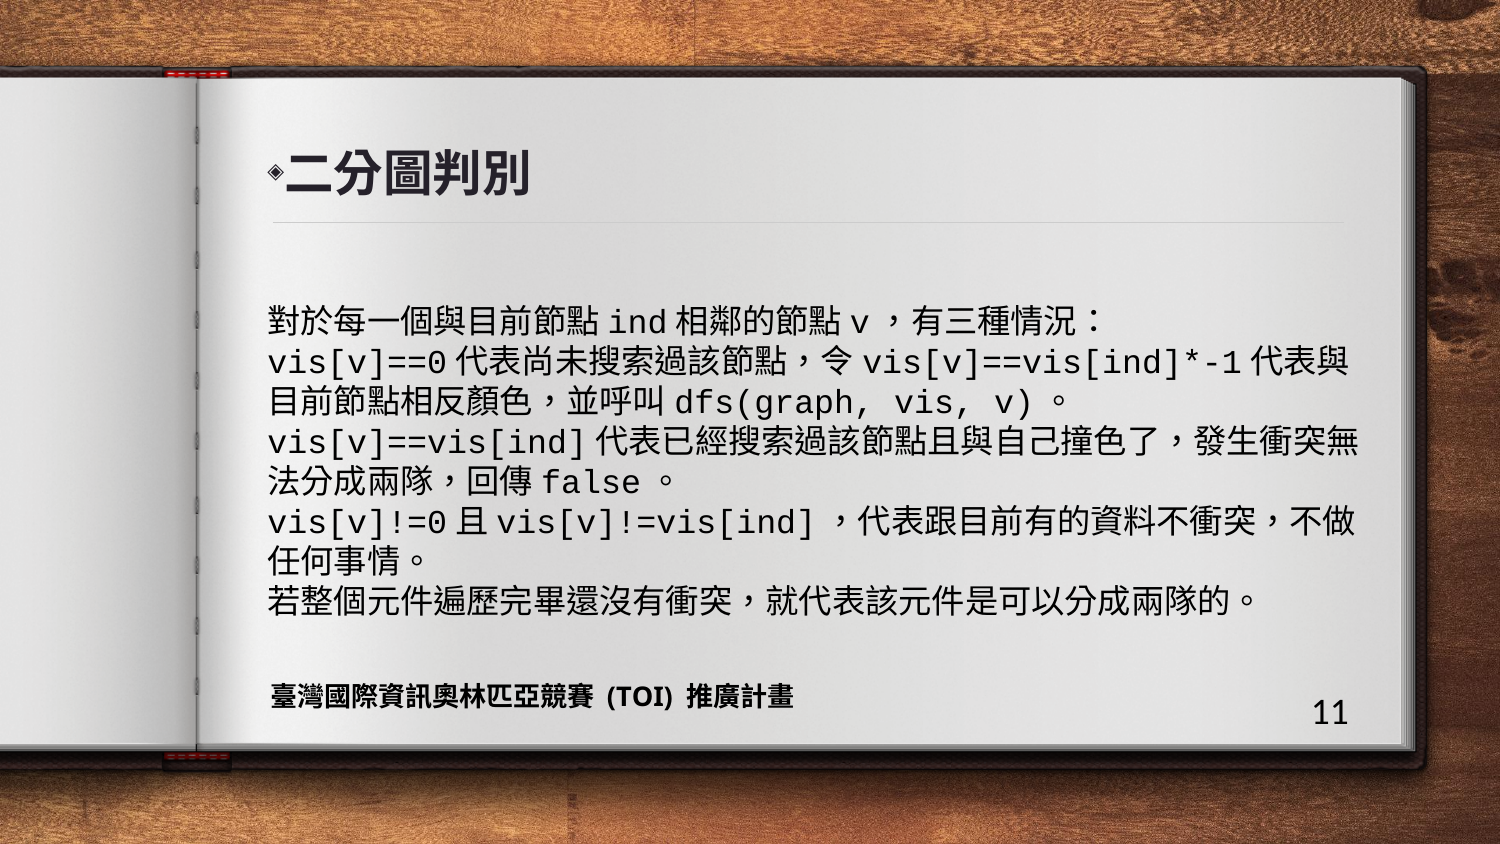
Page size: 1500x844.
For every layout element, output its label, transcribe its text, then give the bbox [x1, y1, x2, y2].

text_box 對於每一個與目前節點ind相鄰的節點v，有三種情況： vis[v]==0代表尚未搜索過該節點，令vis[v]==vis[ind]*-1代表與目前節點相反顏色，並呼叫dfs(graph, vis, v)。 vis[v]==vis[ind]代表已經搜索過該節點且與自己撞色了，發生衝突無法分成兩隊，回傳false。 vis[v]!=0且vis[v]!=vis[ind]，代表跟目前有的資料不衝突，不做任何事情。 若整個元件遍歷完畢還沒有衝突，就代表該元件是可以分成兩隊的。 [252, 293, 1386, 632]
text_box [1295, 672, 1386, 737]
list 二分圖判別 [252, 126, 1194, 216]
